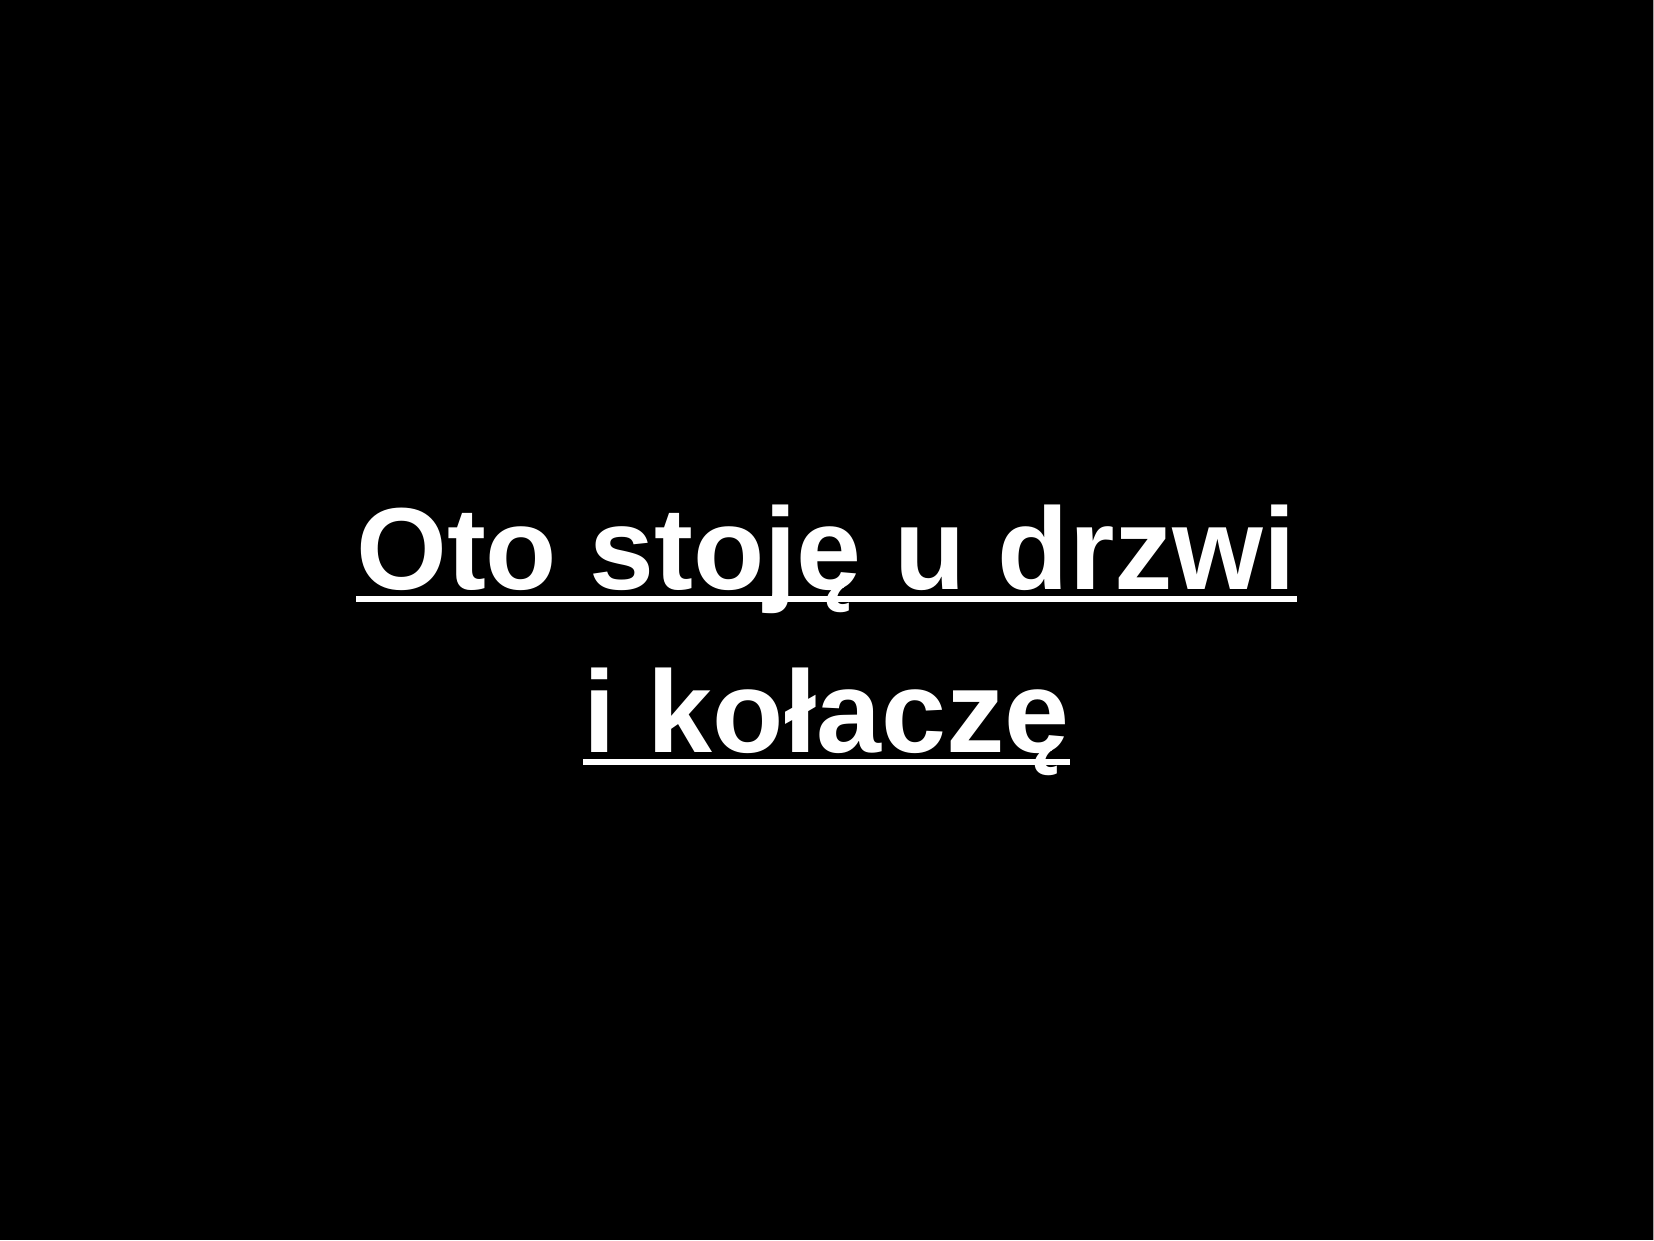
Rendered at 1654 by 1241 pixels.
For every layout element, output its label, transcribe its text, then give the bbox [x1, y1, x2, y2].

subtitle Oto stoję u drzwi i kołaczę [0, 0, 1654, 1229]
